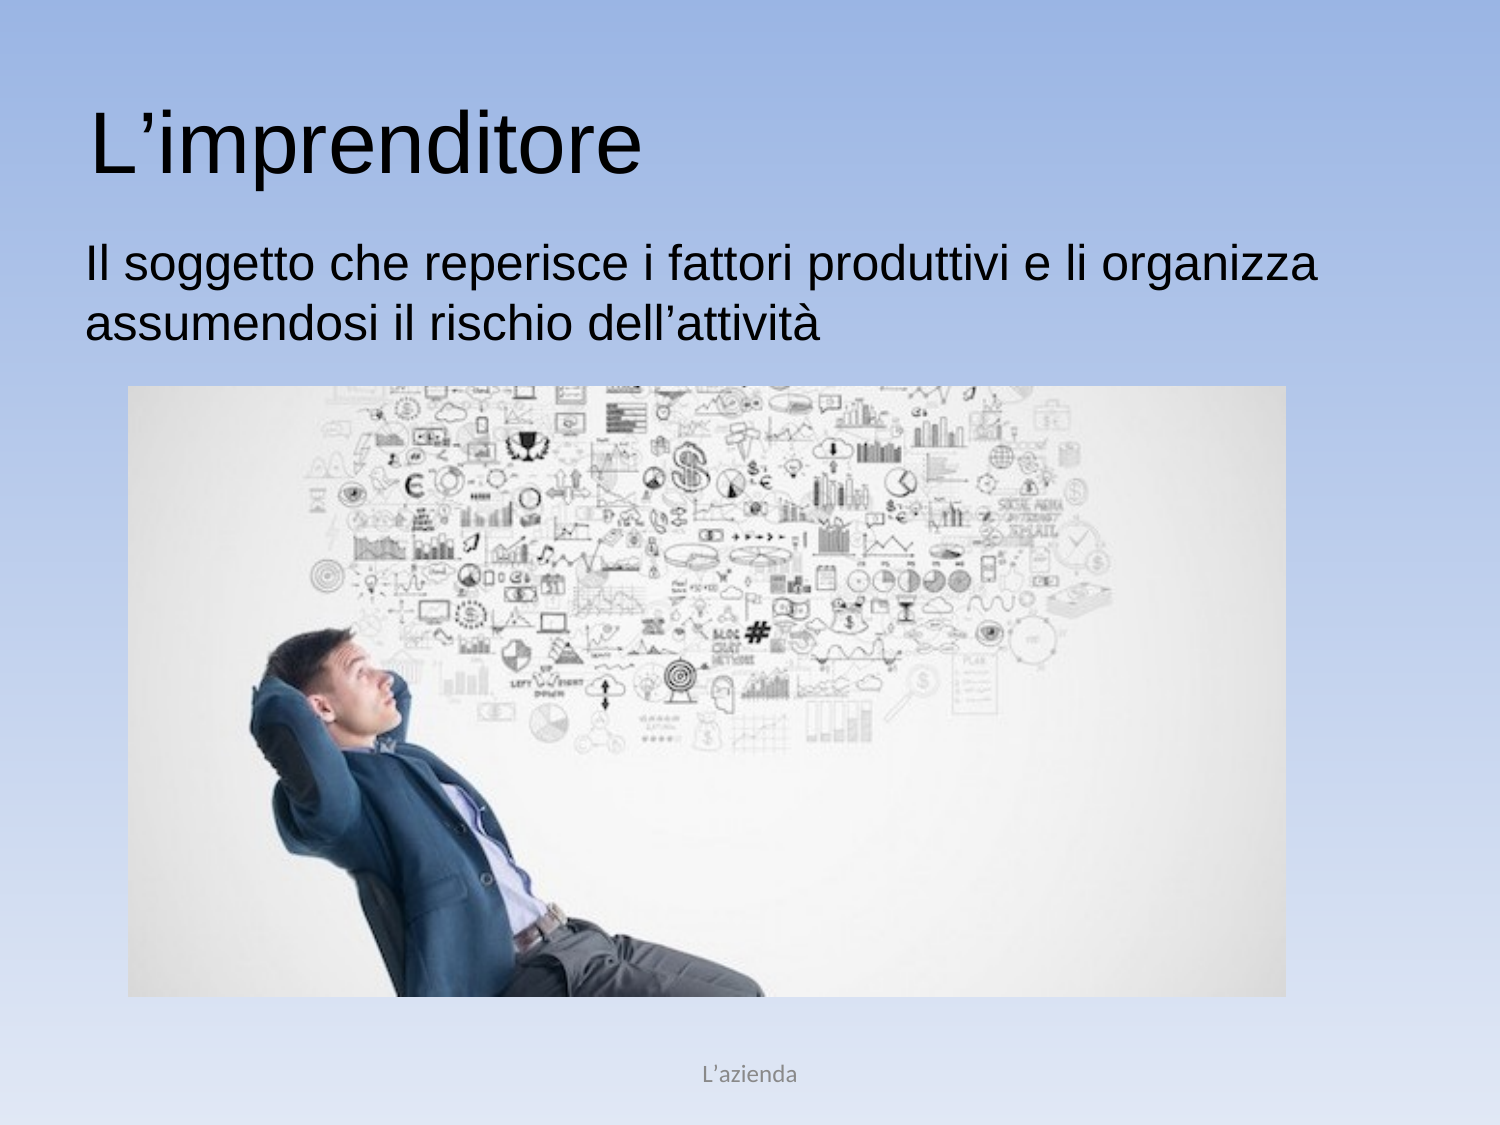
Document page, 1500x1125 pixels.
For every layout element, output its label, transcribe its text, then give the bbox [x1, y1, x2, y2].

text_box L’imprenditore [75, 45, 1426, 233]
text_box L’azienda [512, 1042, 988, 1103]
text_box Il soggetto che reperisce i fattori produttivi e li organizza assumendosi il rischio dell’attività [70, 222, 1421, 540]
picture [128, 386, 1286, 997]
